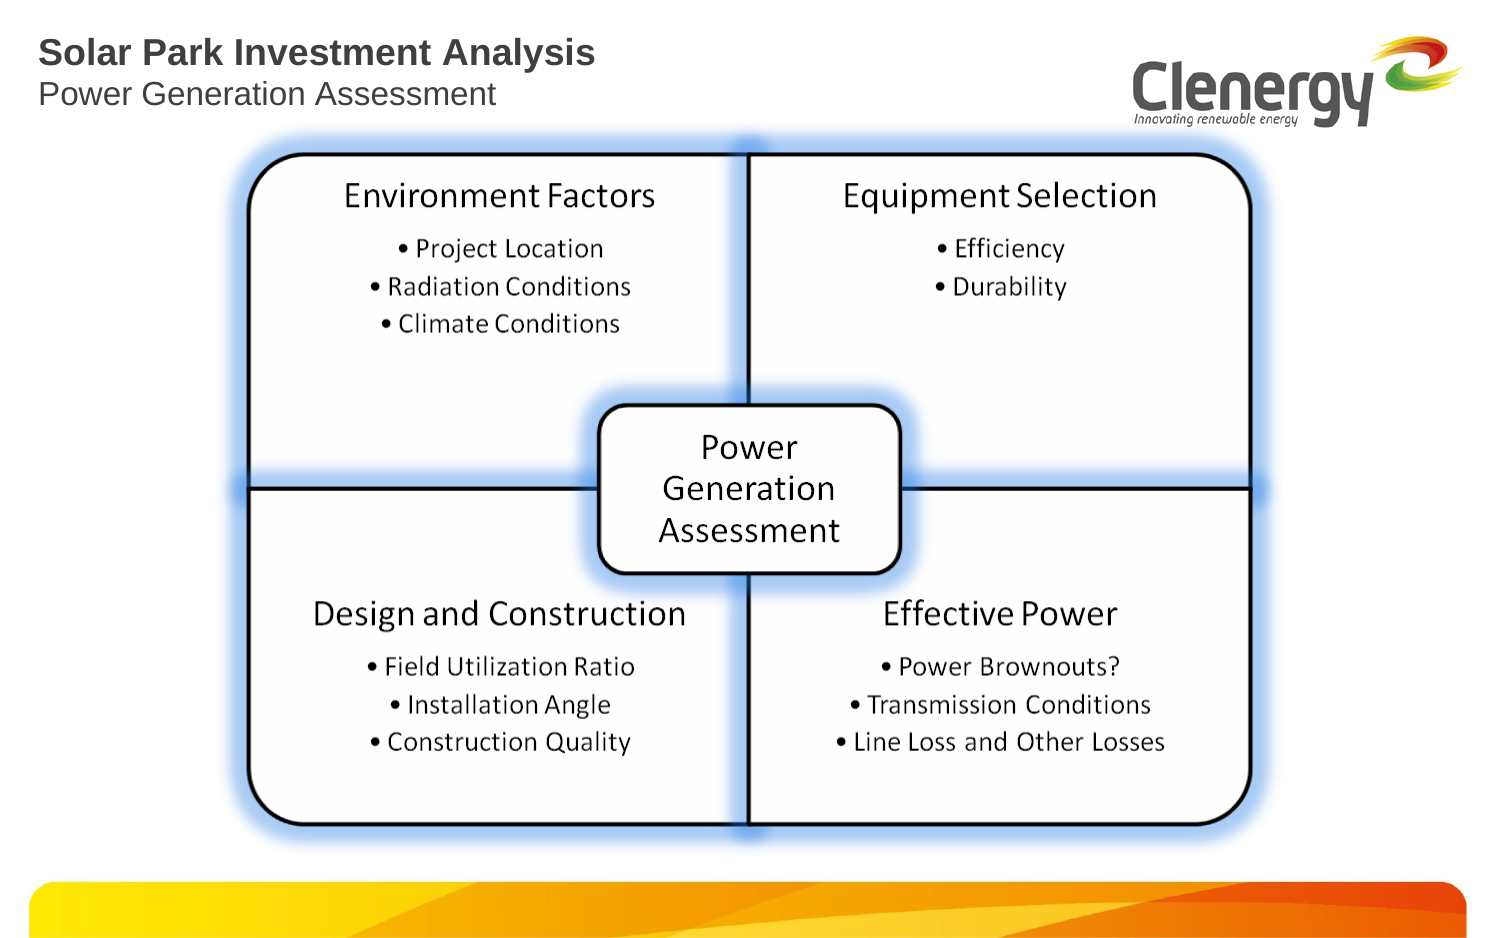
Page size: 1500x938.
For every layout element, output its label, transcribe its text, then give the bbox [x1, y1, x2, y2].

picture [0, 0, 1500, 938]
text_box Solar Park Investment Analysis Power Generation Assessment [23, 19, 999, 121]
